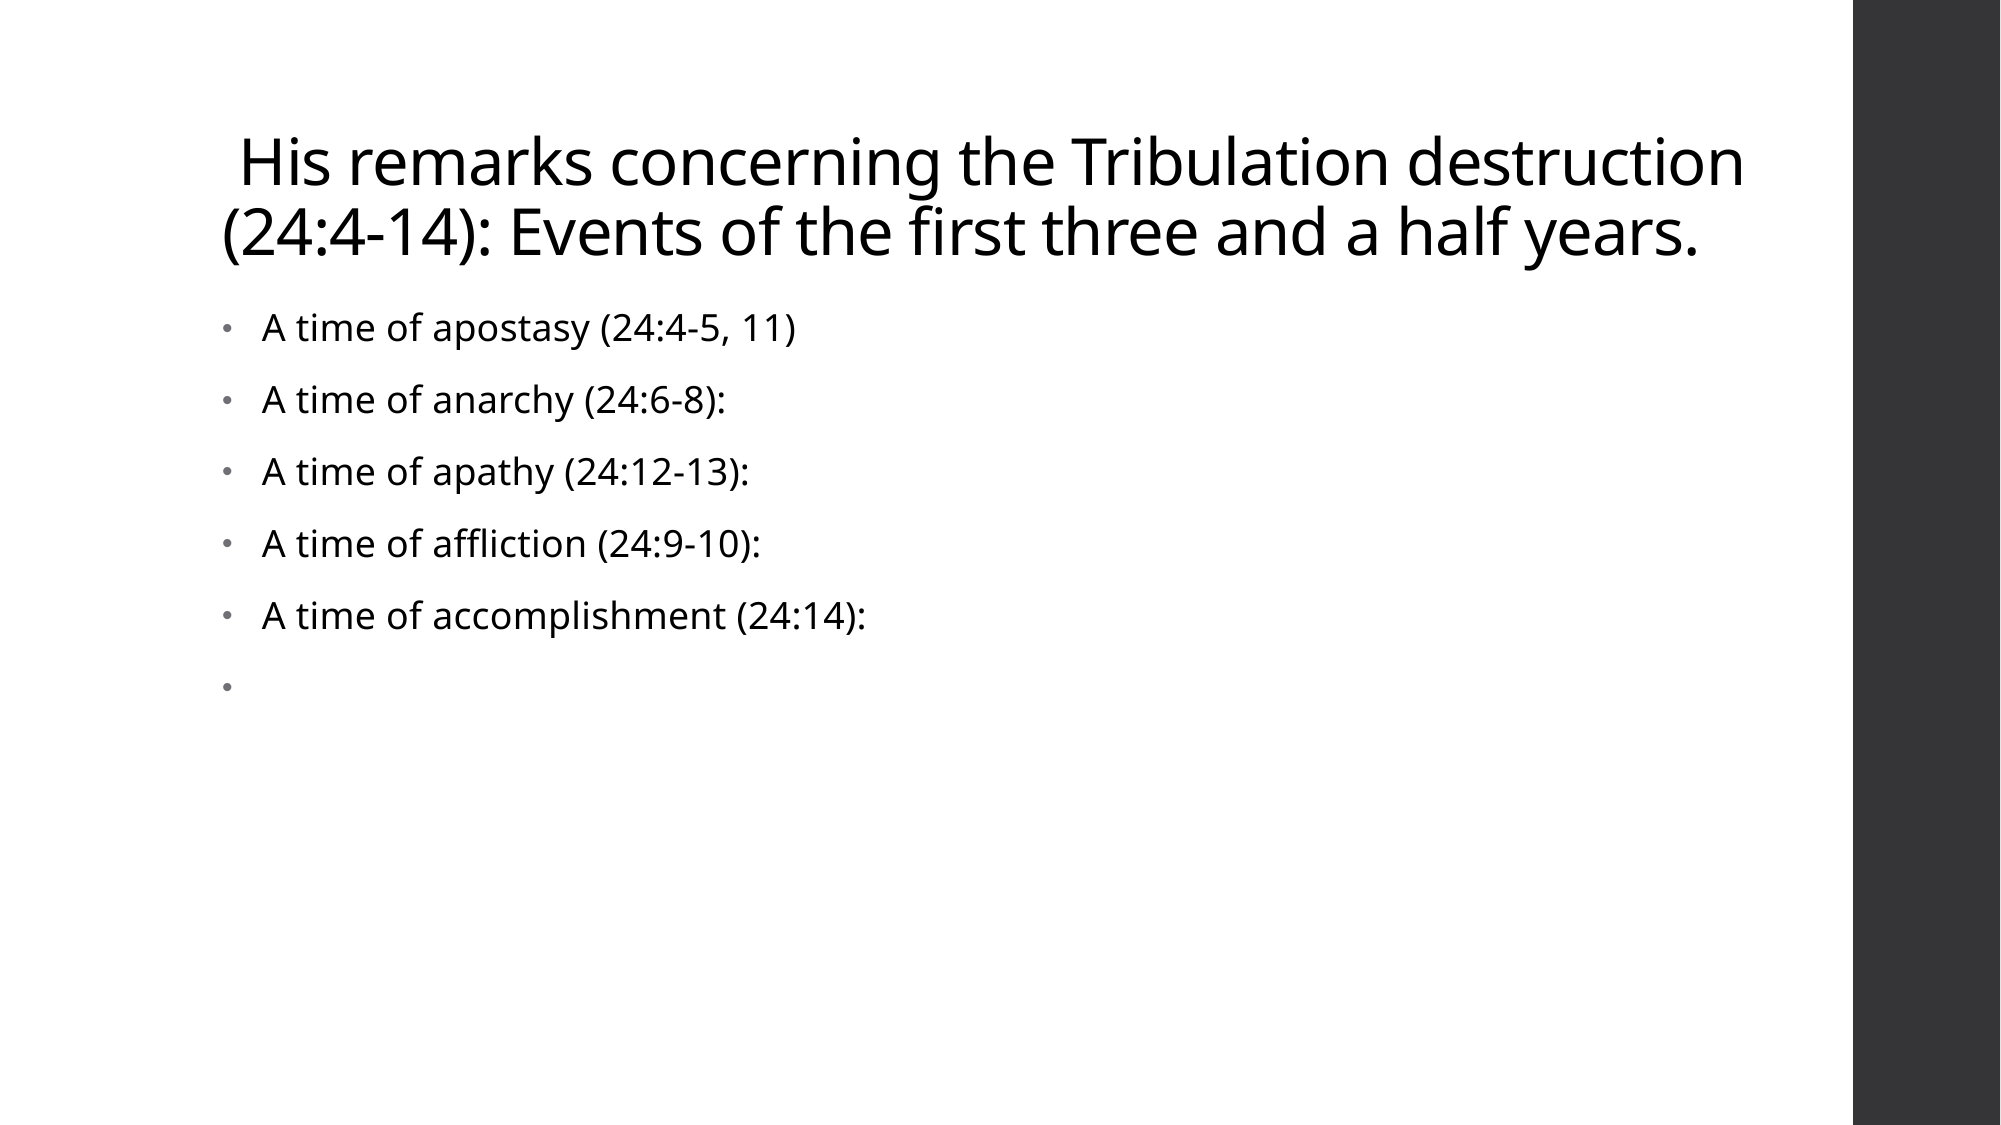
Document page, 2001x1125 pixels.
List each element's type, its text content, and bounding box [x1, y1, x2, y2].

title His remarks concerning the Tribulation destruction (24:4-14): Events of the first three and a half years. [206, 60, 1797, 278]
list A time of apostasy (24:4-5, 11) A time of anarchy (24:6-8): A time of apathy (24:12-13): A time of affliction (24:9-10): A time of accomplishment (24:14): [206, 299, 1617, 1014]
